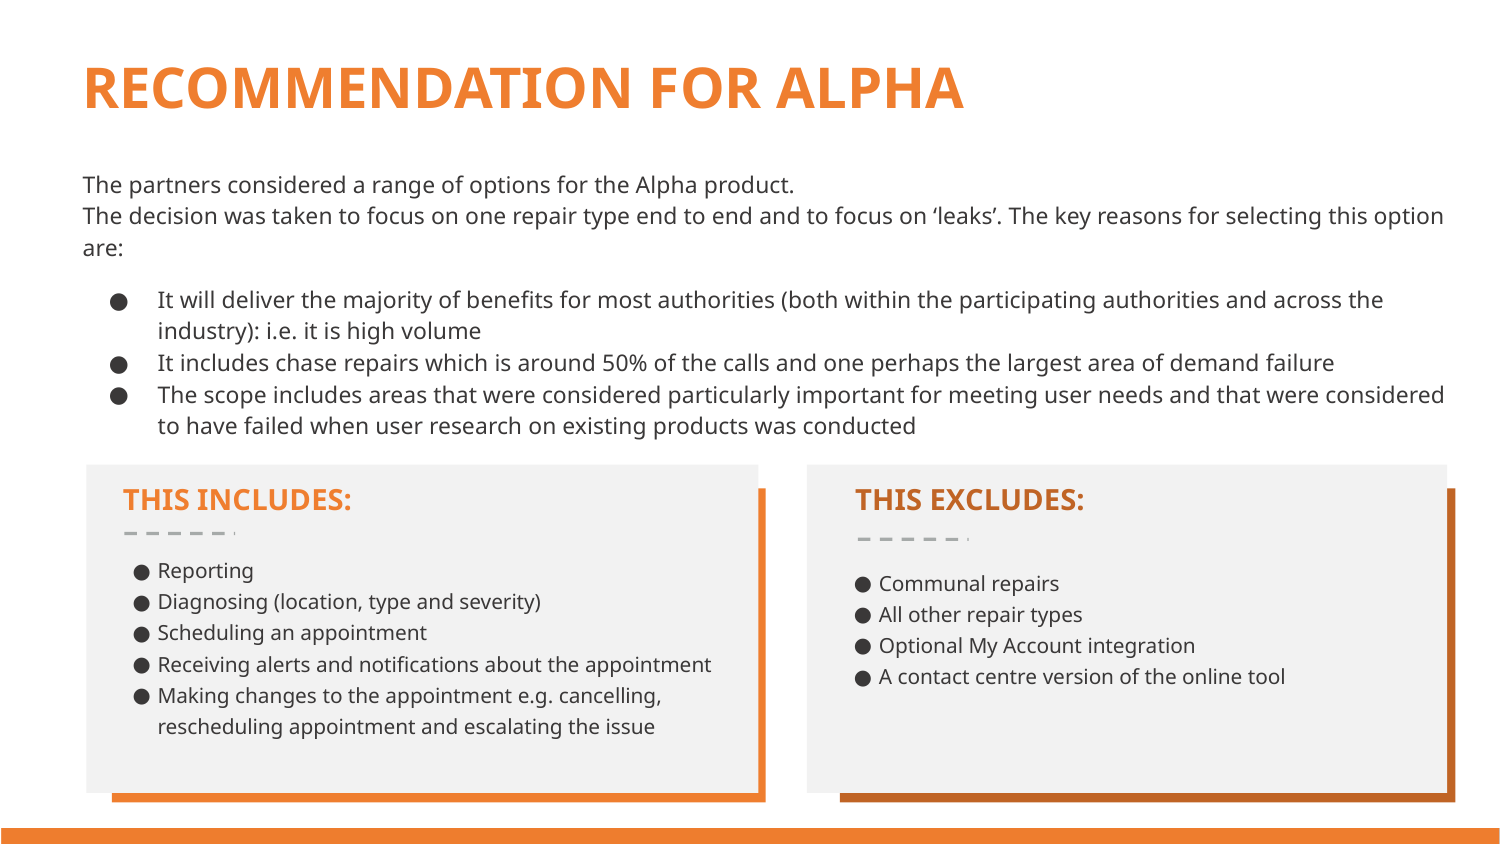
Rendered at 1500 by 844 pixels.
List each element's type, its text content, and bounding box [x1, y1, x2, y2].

text_box THIS EXCLUDES: [843, 475, 1173, 522]
text_box [86, 464, 766, 803]
text_box The partners considered a range of options for the Alpha product. The decision was taken to focus on one repair type end to end and to focus on ‘leaks’. The key reasons for selecting this option are: It will deliver the majority of benefits for most authorities (both within the participating authorities and across the industry): i.e. it is high volume It includes chase repairs which is around 50% of the calls and one perhaps the largest area of demand failure The scope includes areas that were considered particularly important for meeting user needs and that were considered to have failed when user research on existing products was conducted [77, 160, 1456, 436]
text_box Reporting Diagnosing (location, type and severity) Scheduling an appointment Receiving alerts and notifications about the appointment Making changes to the appointment e.g. cancelling, rescheduling appointment and escalating the issue [117, 545, 750, 781]
text_box [806, 464, 1456, 803]
text_box RECOMMENDATION FOR ALPHA [71, 46, 1137, 135]
text_box THIS INCLUDES: [111, 475, 535, 522]
picture [0, 828, 1500, 844]
text_box Communal repairs All other repair types Optional My Account integration A contact centre version of the online tool [838, 558, 1400, 717]
